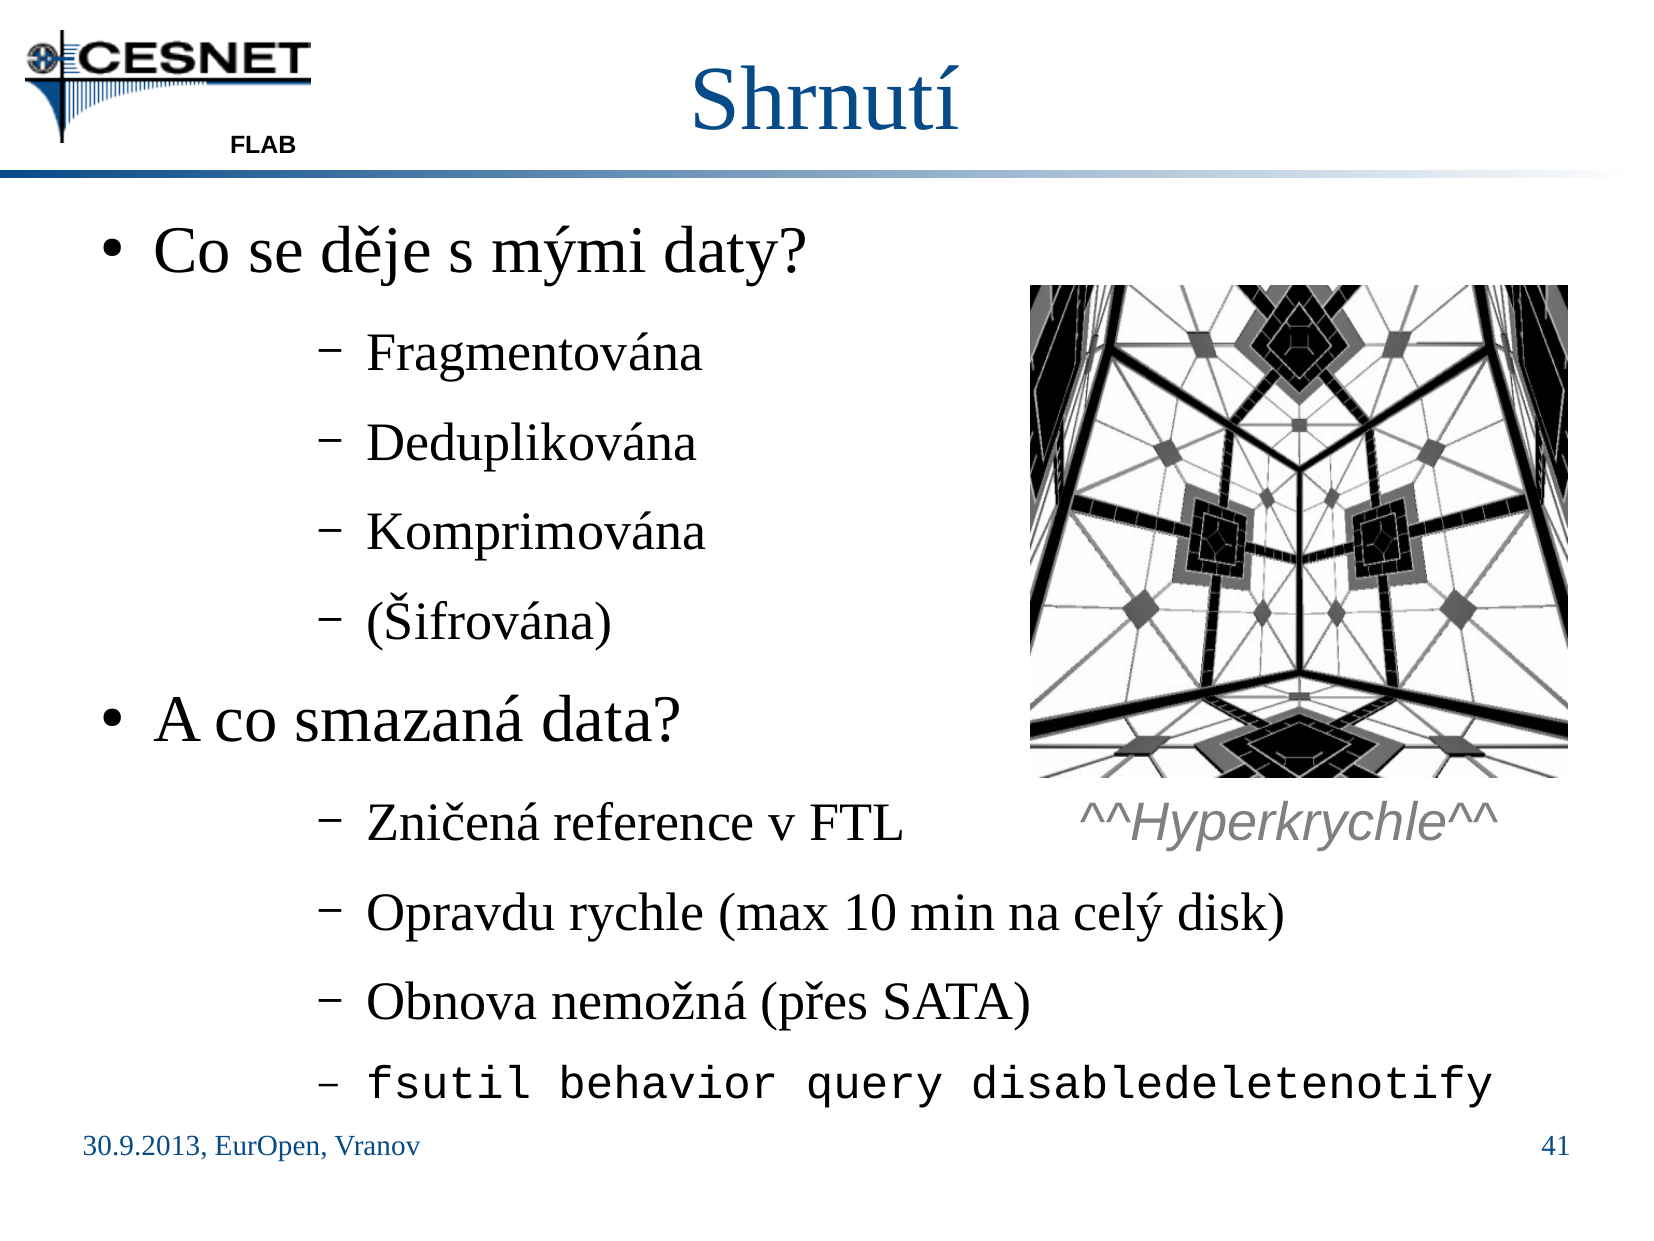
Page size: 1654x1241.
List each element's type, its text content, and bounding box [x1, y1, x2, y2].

list Co se děje s mými daty? Fragmentována Deduplikována Komprimována (Šifrována) A co smazaná data? Zničená reference v FTL ^^Hyperkrychle^^ Opravdu rychle (max 10 min na celý disk) Obnova nemožná (přes SATA) fsutil behavior query disabledeletenotify [82, 205, 1571, 1102]
picture [1030, 285, 1568, 778]
picture [25, 30, 311, 143]
title Shrnutí [79, 47, 1571, 150]
